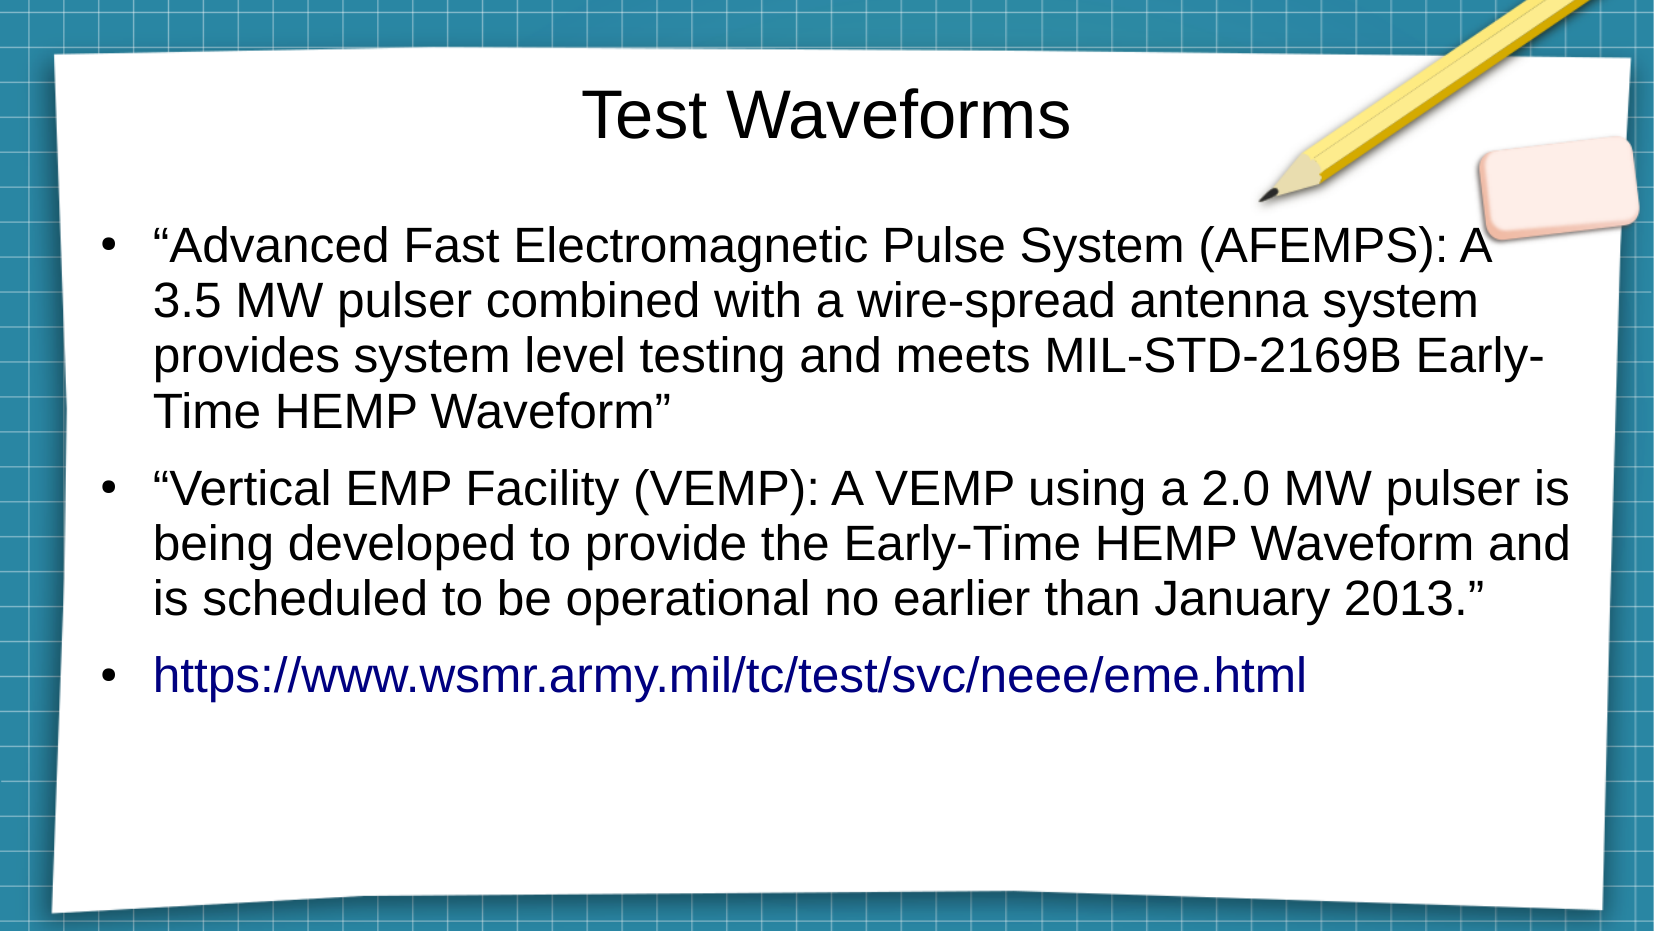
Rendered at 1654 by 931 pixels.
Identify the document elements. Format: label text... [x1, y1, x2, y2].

picture [0, 0, 1654, 931]
title Test Waveforms [82, 37, 1571, 193]
list “Advanced Fast Electromagnetic Pulse System (AFEMPS): A 3.5 MW pulser combined with a wire-spread antenna system provides system level testing and meets MIL-STD-2169B Early-Time HEMP Waveform” “Vertical EMP Facility (VEMP): A VEMP using a 2.0 MW pulser is being developed to provide the Early-Time HEMP Waveform and is scheduled to be operational no earlier than January 2013.” https://www.wsmr.army.mil/tc/test/svc/neee/eme.html [82, 217, 1571, 758]
